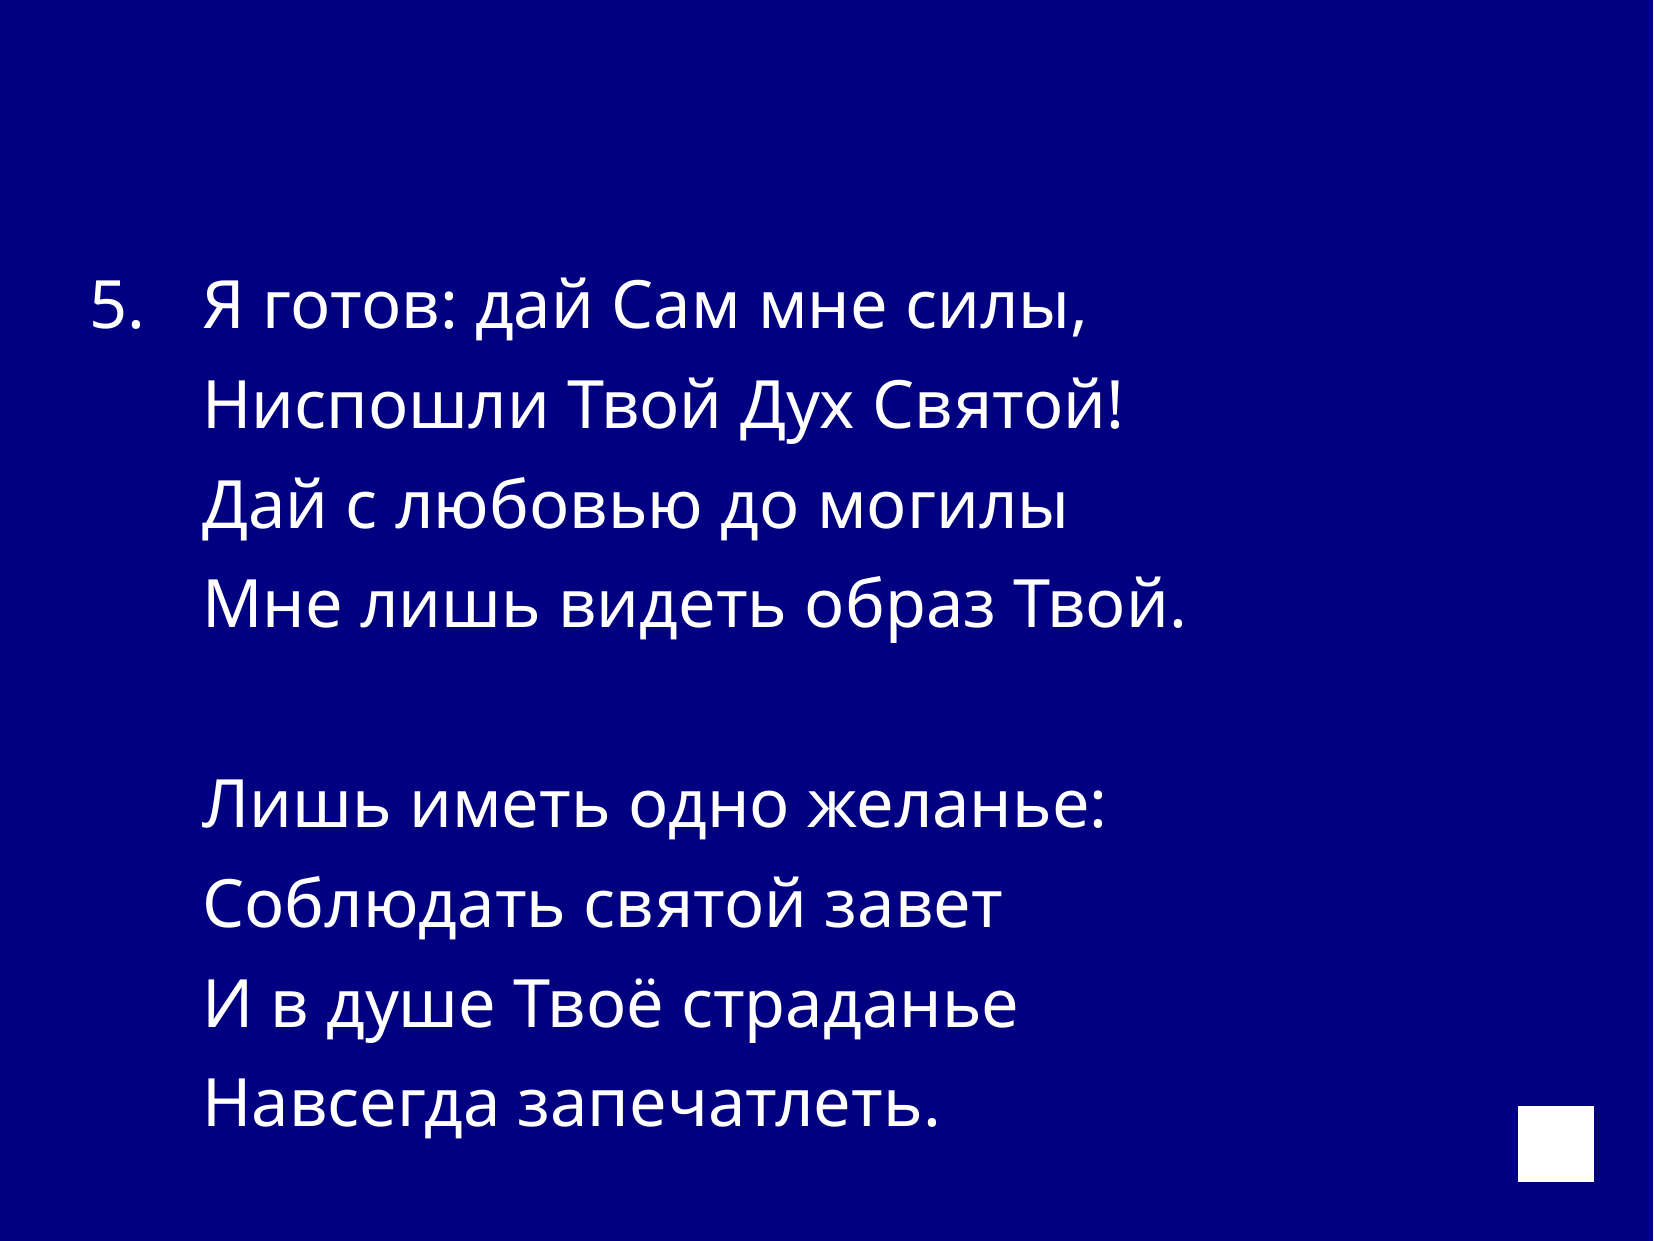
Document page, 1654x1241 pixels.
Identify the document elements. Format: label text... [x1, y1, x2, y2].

text_box [1518, 1106, 1594, 1182]
text_box 5. Я готов: дай Сам мне силы, Ниспошли Твой Дух Святой! Дай с любовью до могилы Мне лишь видеть образ Твой. Лишь иметь одно желанье: Соблюдать святой завет И в душе Твоё страданье Навсегда запечатлеть. [75, 150, 1576, 1163]
